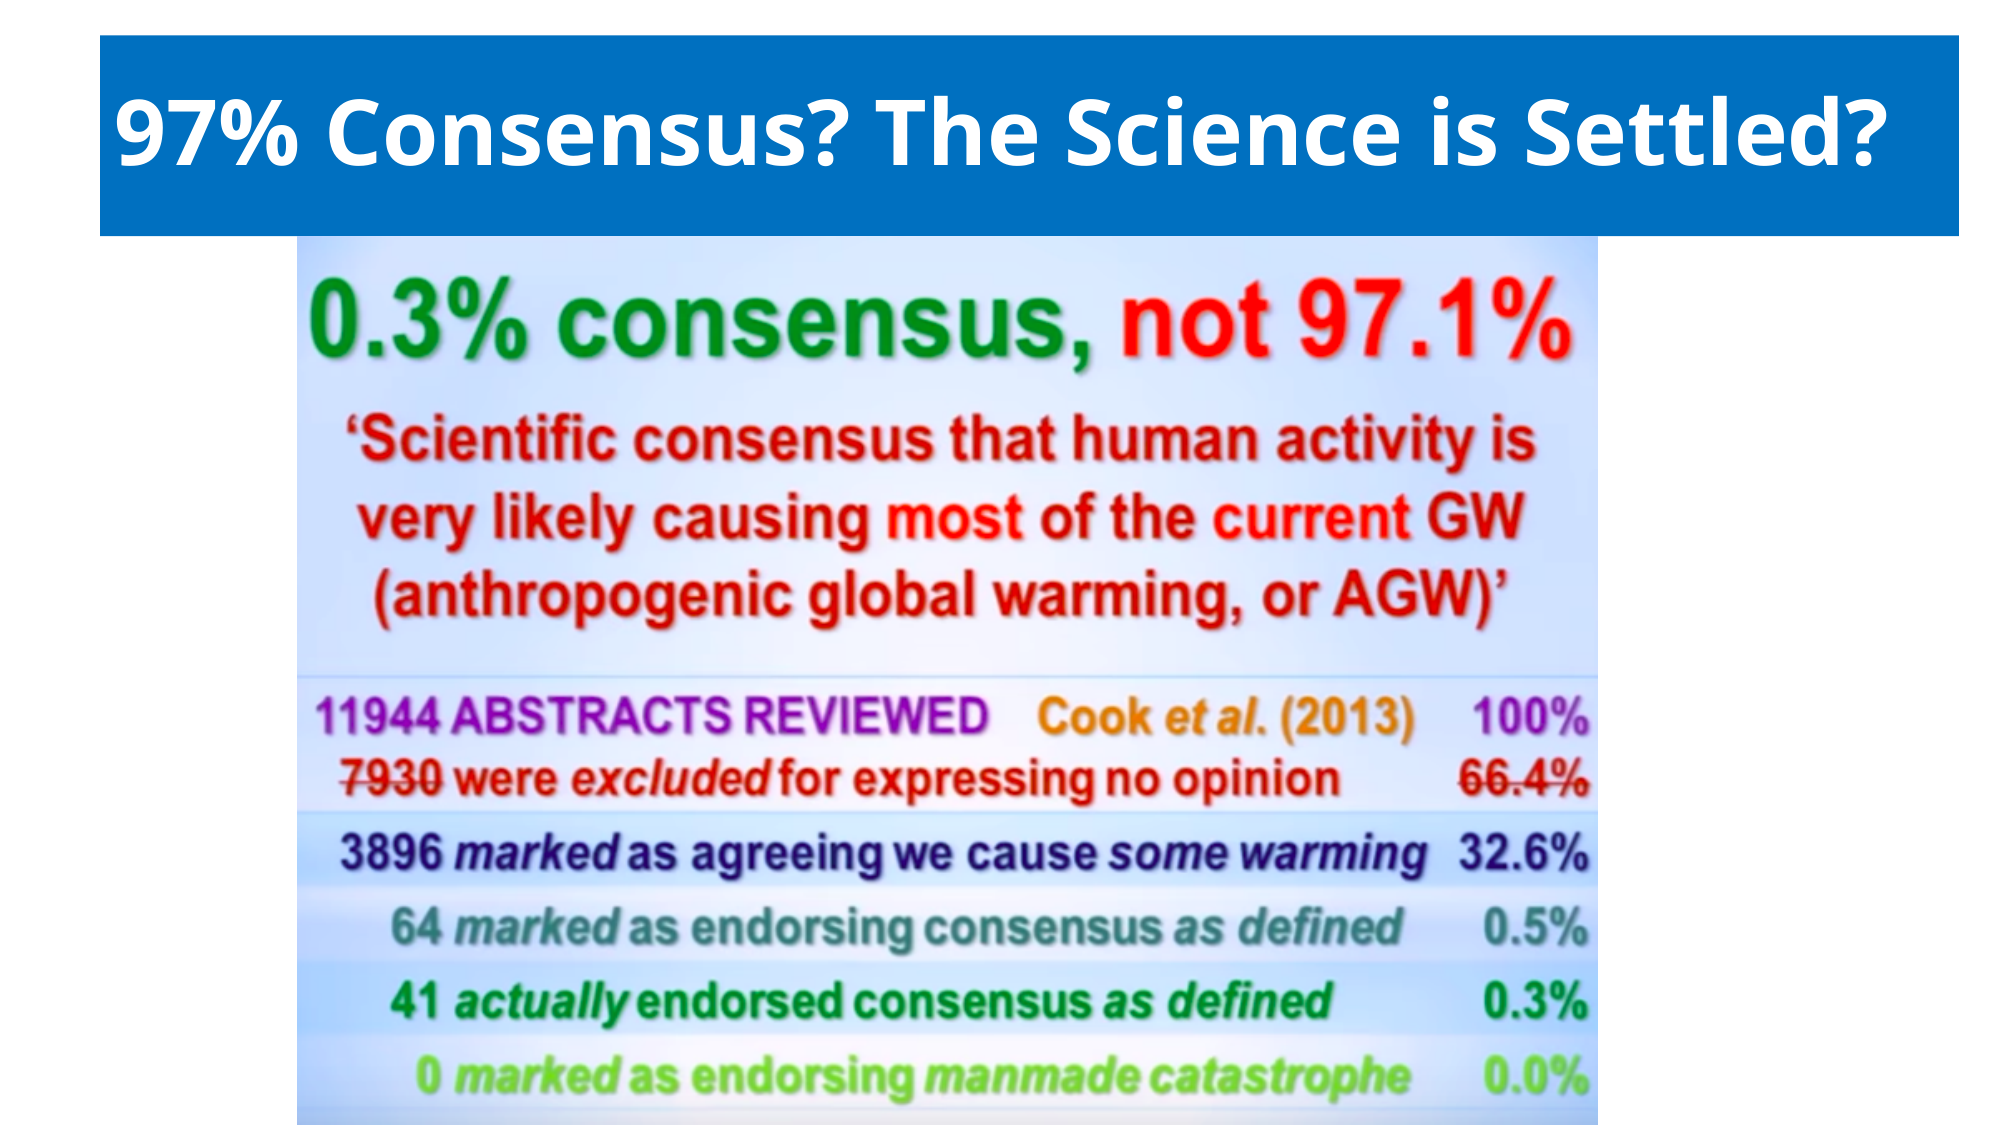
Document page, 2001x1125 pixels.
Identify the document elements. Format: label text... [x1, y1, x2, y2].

picture [297, 236, 1598, 1125]
text_box 97% Consensus? The Science is Settled? [100, 35, 1959, 237]
